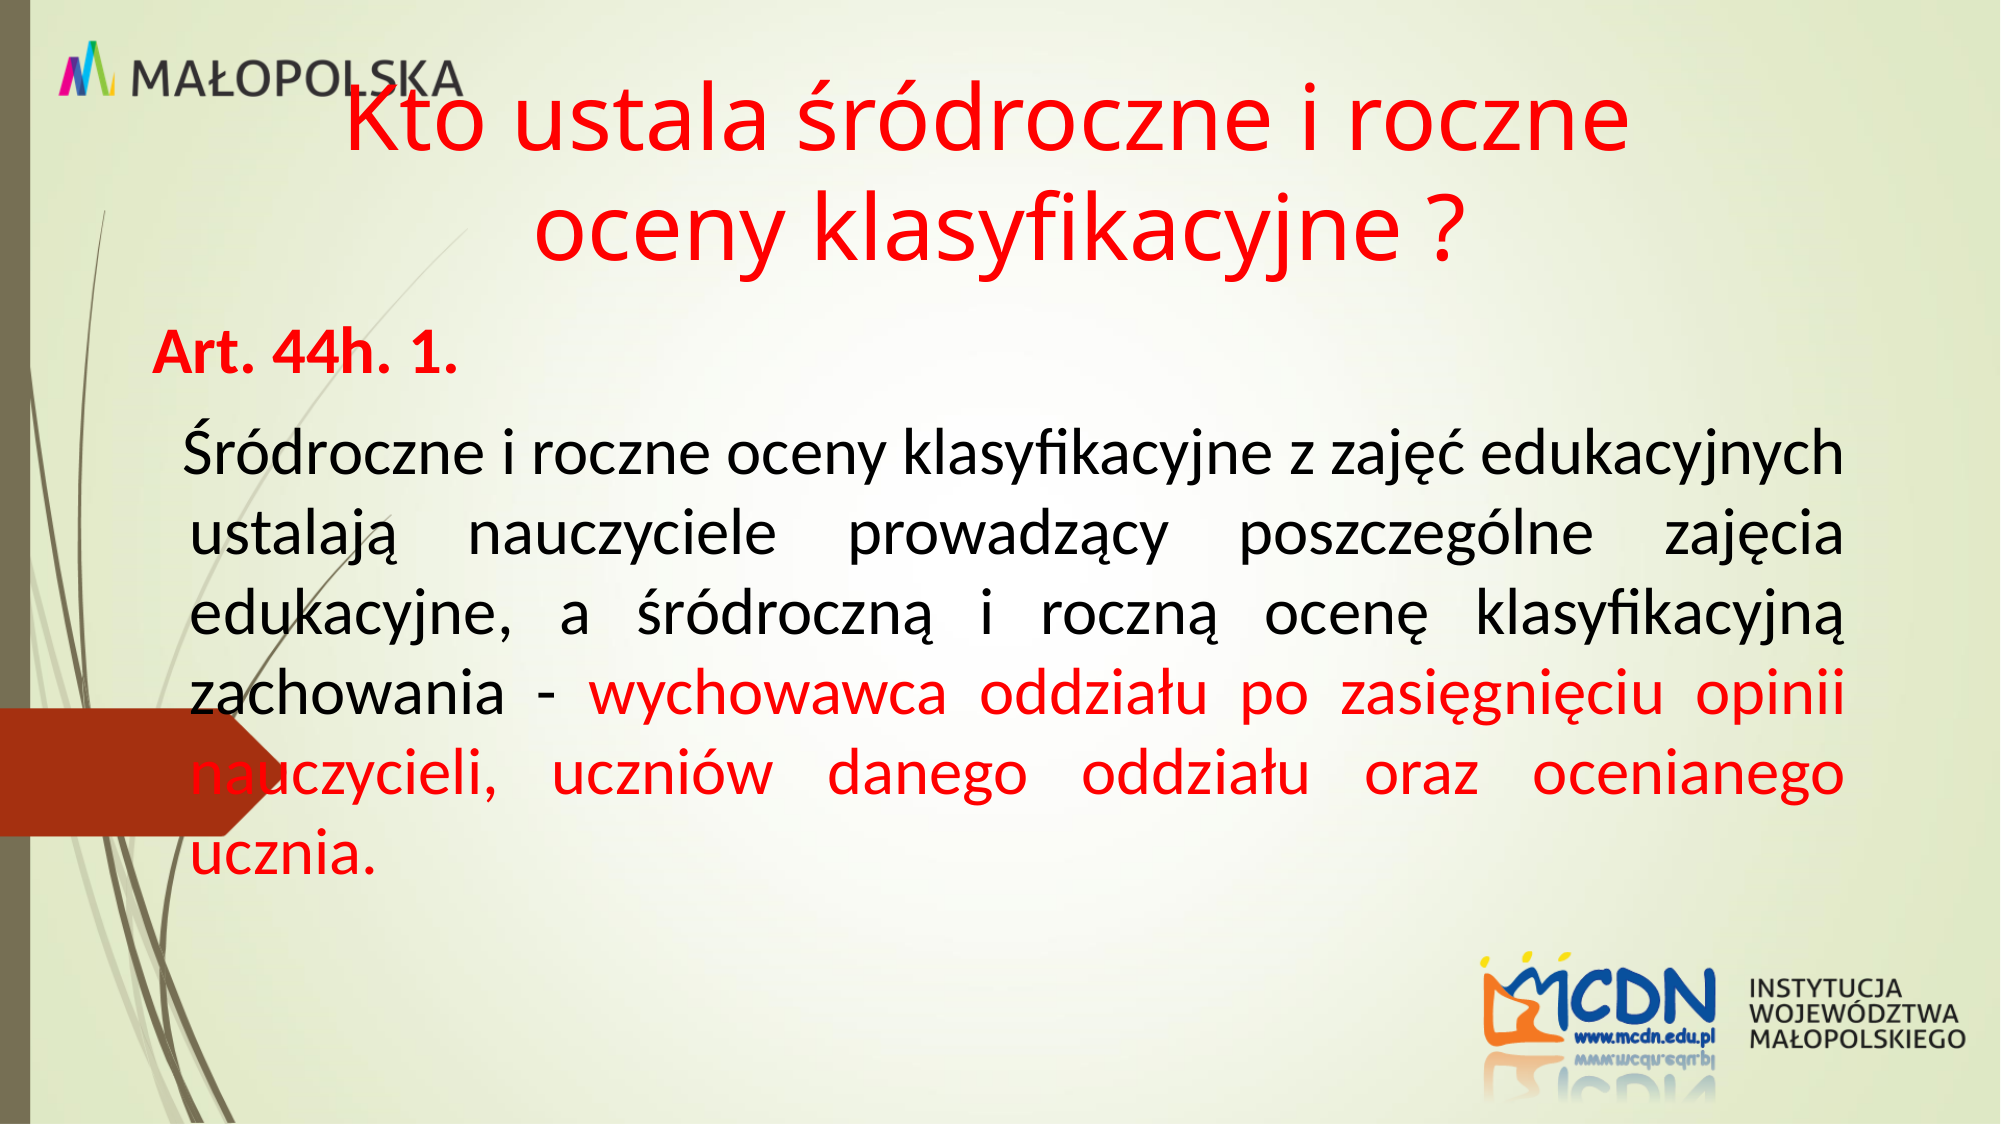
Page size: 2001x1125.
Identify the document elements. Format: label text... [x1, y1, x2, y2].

picture [0, 0, 2001, 1125]
title Kto ustala śródroczne i roczne oceny klasyfikacyjne ? [137, 59, 1863, 278]
list Art. 44h. 1. Śródroczne i roczne oceny klasyfikacyjne z zajęć edukacyjnych ustalają nauczyciele prowadzący poszczególne zajęcia edukacyjne, a śródroczną i roczną ocenę klasyfikacyjną zachowania - wychowawca oddziału po zasięgnięciu opinii nauczycieli, uczniów danego oddziału oraz ocenianego ucznia. [137, 299, 1863, 1014]
